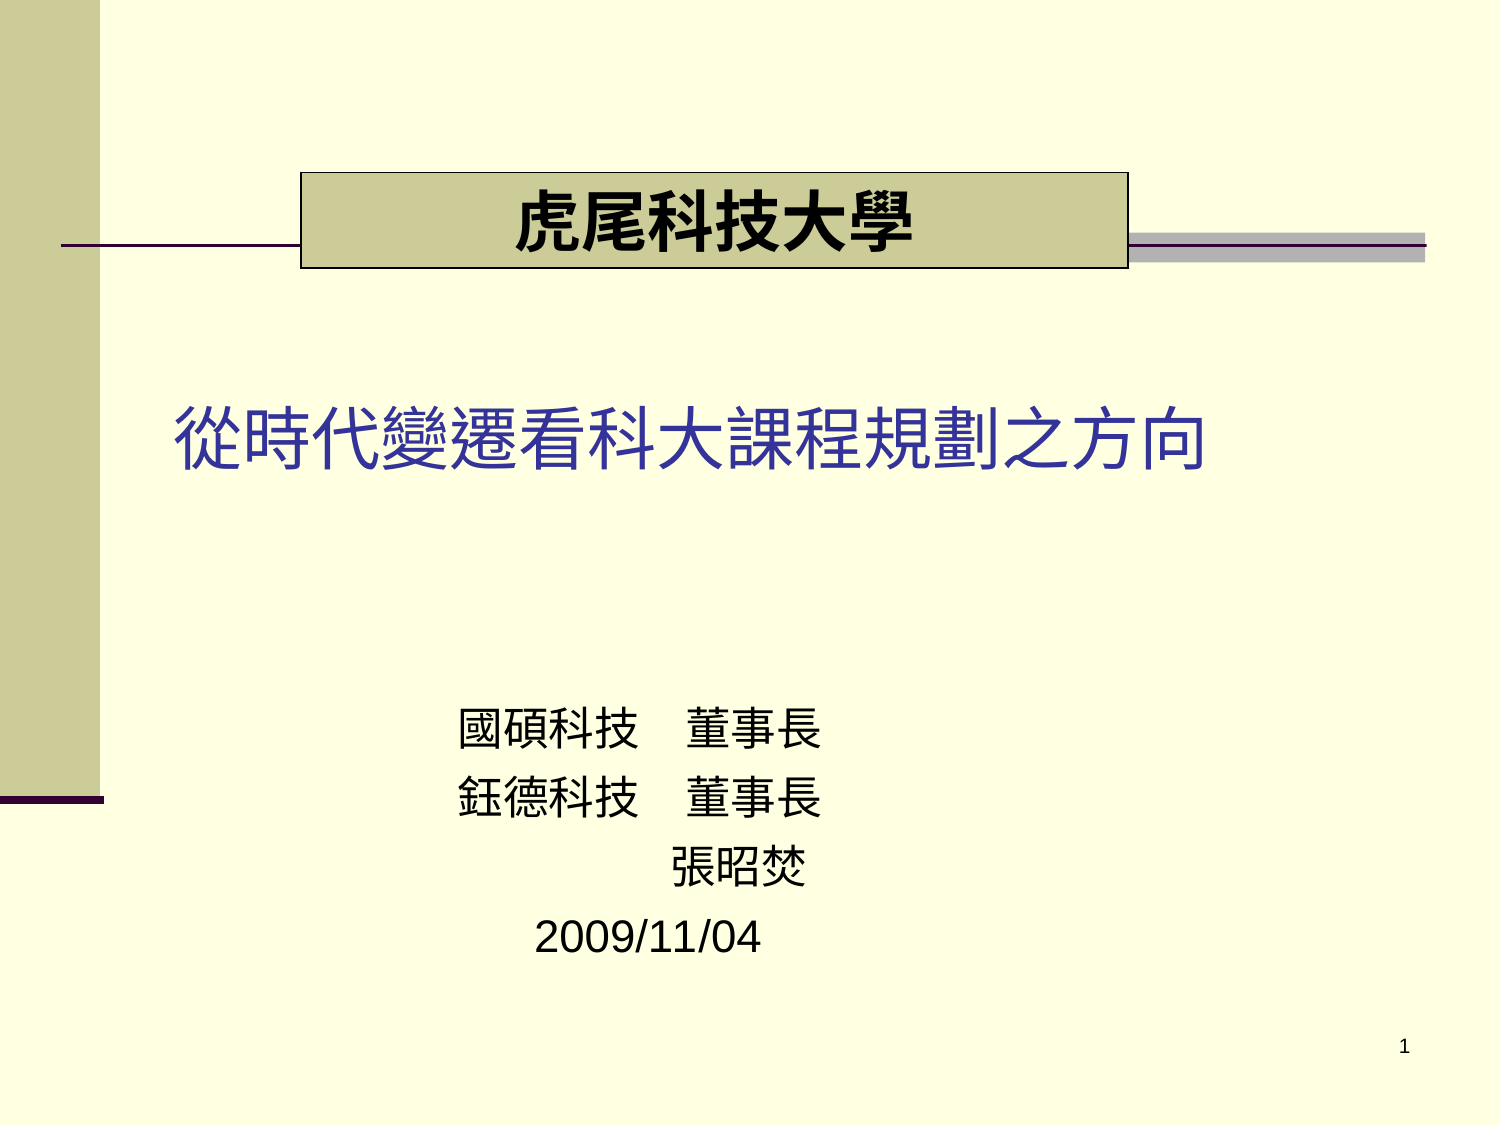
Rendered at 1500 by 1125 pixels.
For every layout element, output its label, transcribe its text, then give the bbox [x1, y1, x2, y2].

text_box 虎尾科技大學 [301, 172, 1129, 269]
text_box 國碩科技 董事長 鈺德科技 董事長 張昭焚 2009/11/04 [442, 692, 1082, 970]
list 從時代變遷看科大課程規劃之方向 [52, 397, 1424, 539]
